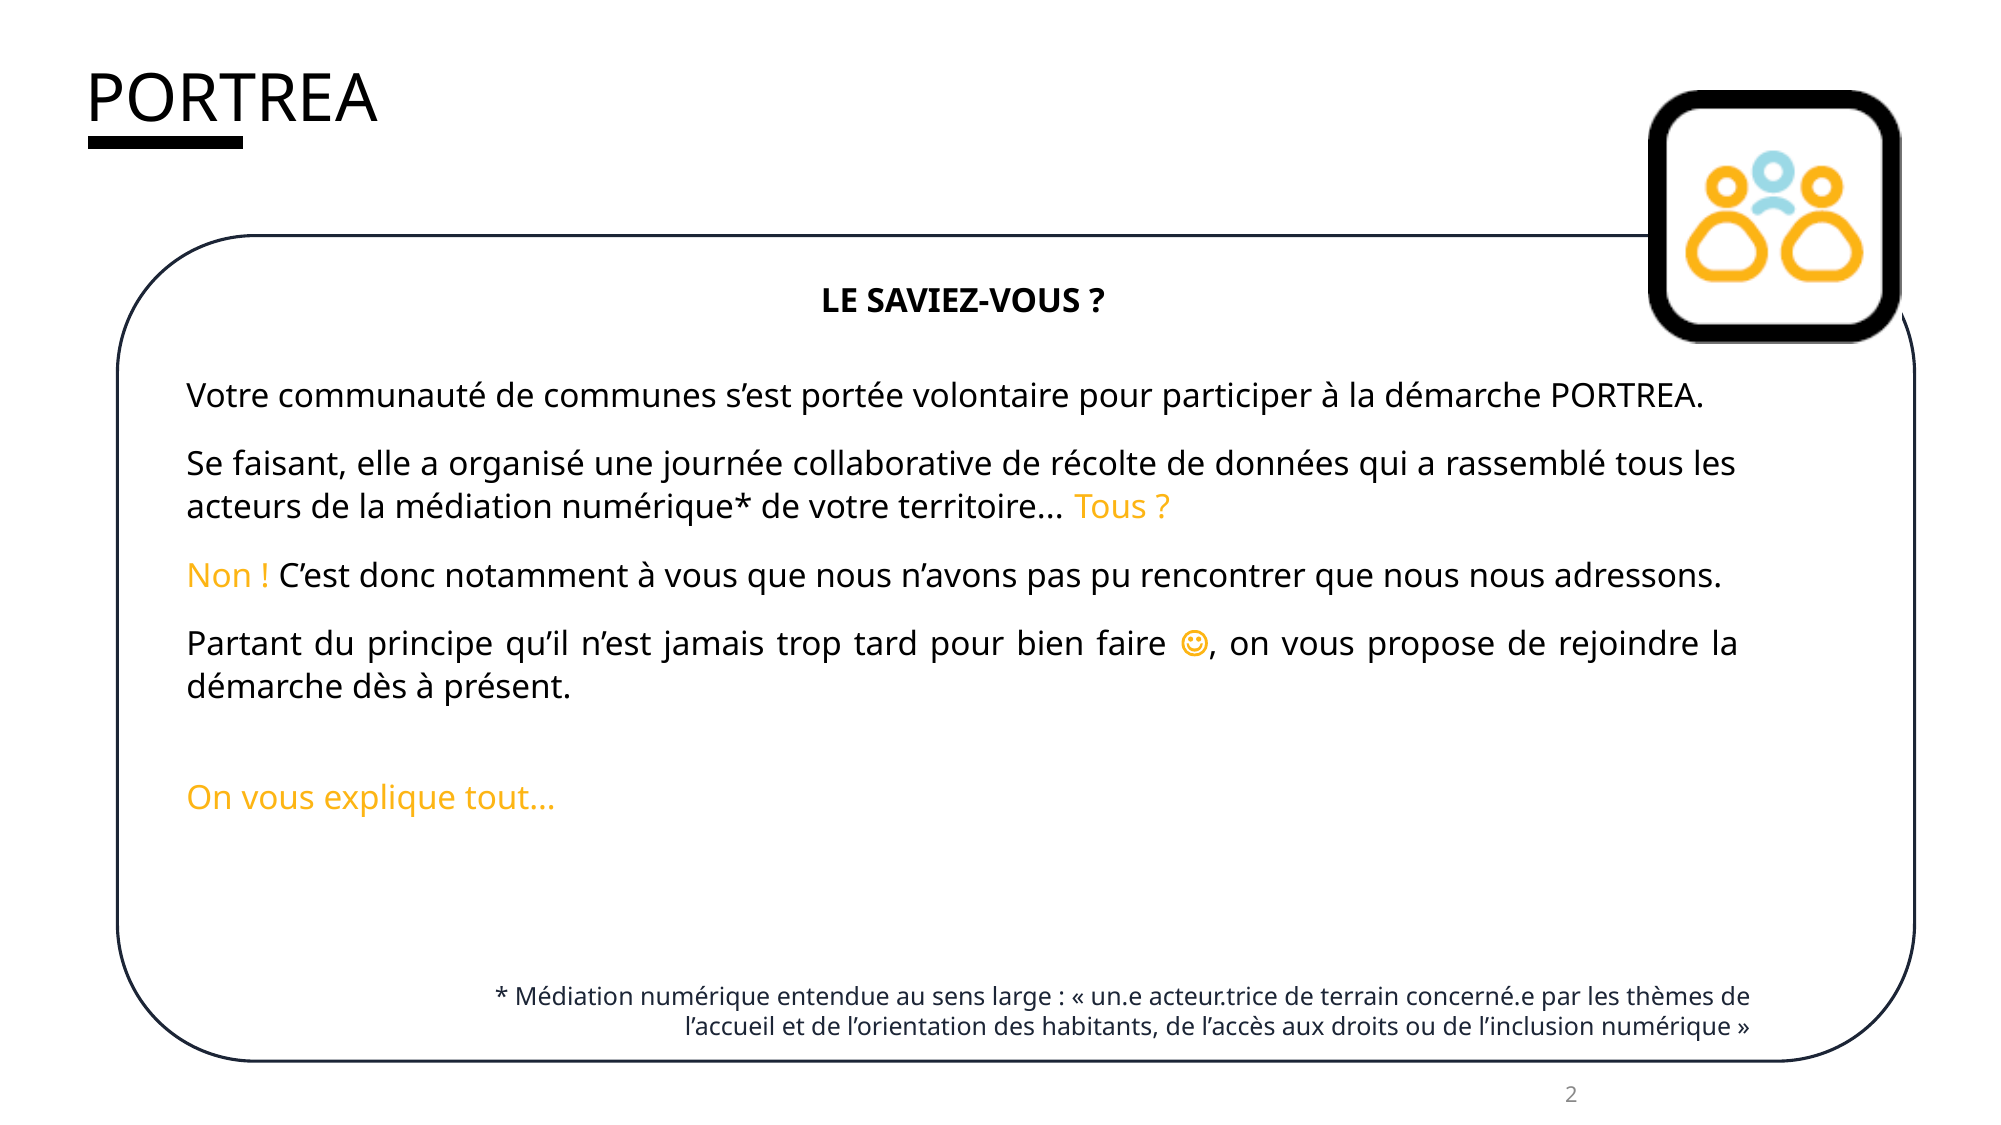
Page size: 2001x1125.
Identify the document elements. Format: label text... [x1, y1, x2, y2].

text_box 2 [1550, 1065, 2000, 1125]
picture [1648, 90, 1902, 344]
text_box PORTREA [41, 42, 1151, 142]
text_box * Médiation numérique entendue au sens large : « un.e acteur.trice de terrain concerné.e par les thèmes de l’accueil et de l’orientation des habitants, de l’accès aux droits ou de l’inclusion numérique » [479, 972, 1850, 1049]
text_box LE SAVIEZ-VOUS ? Votre communauté de communes s’est portée volontaire pour participer à la démarche PORTREA. Se faisant, elle a organisé une journée collaborative de récolte de données qui a rassemblé tous les acteurs de la médiation numérique* de votre territoire... Tous ? Non ! C’est donc notamment à vous que nous n’avons pas pu rencontrer que nous nous adressons. Partant du principe qu’il n’est jamais trop tard pour bien faire , on vous propose de rejoindre la démarche dès à présent. On vous explique tout… [172, 271, 1828, 904]
